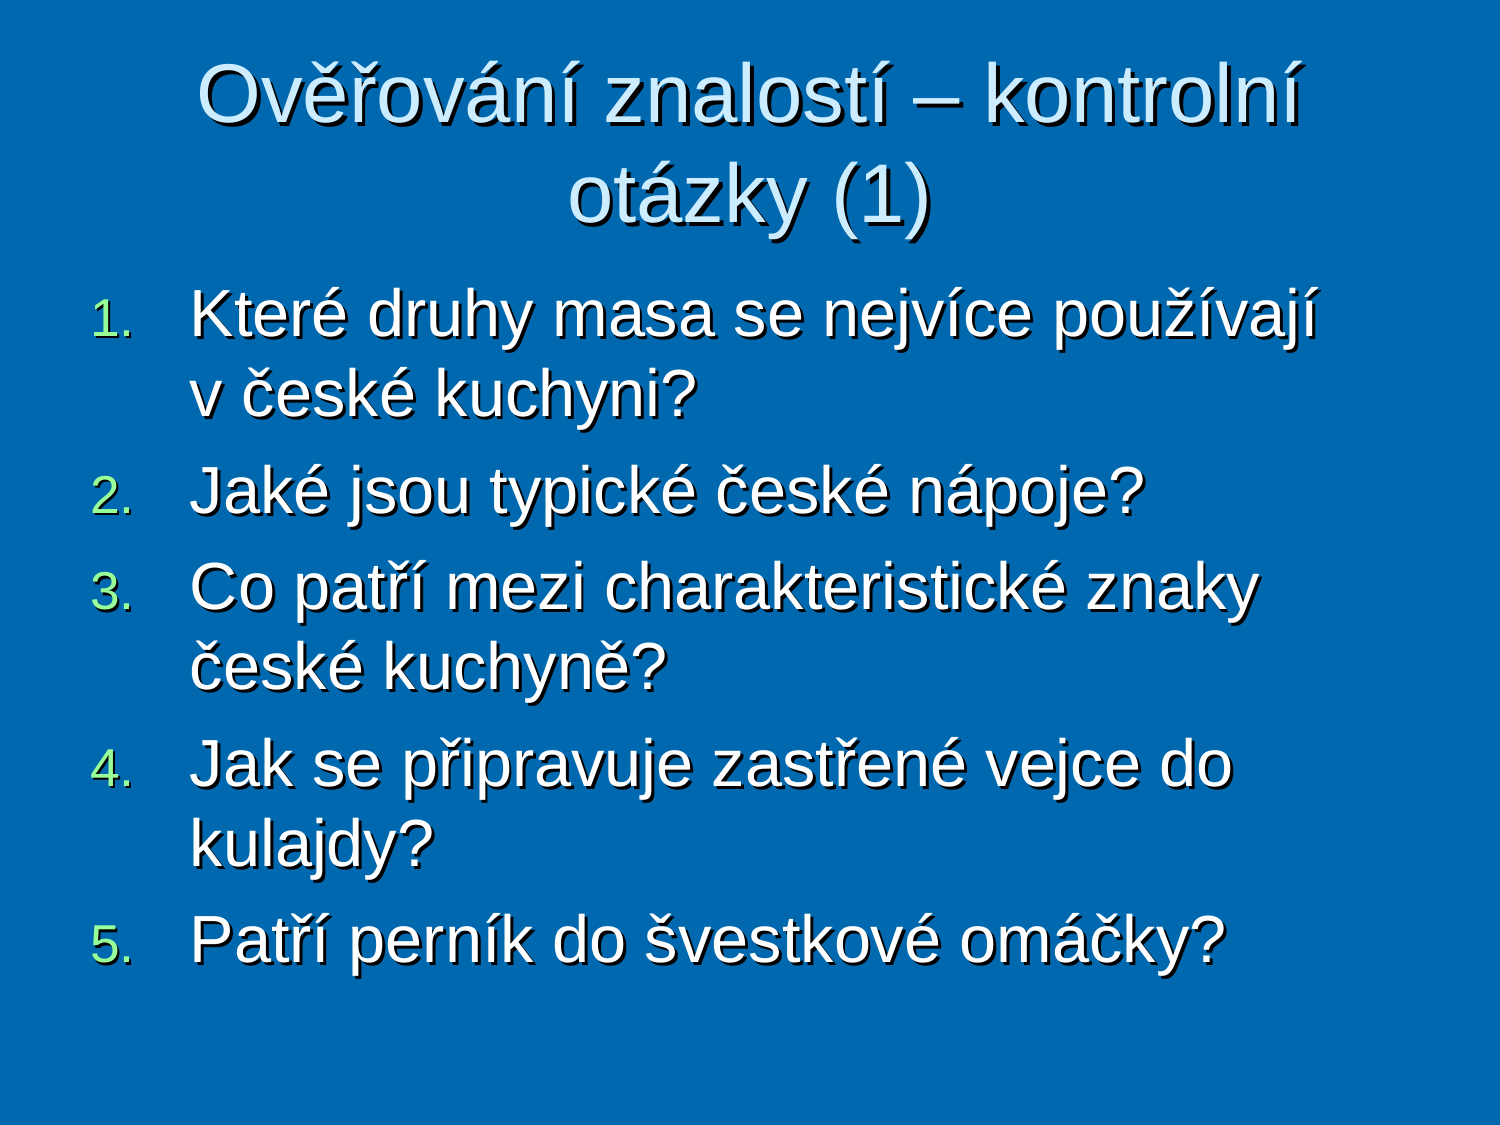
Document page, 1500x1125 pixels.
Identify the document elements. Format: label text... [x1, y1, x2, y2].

title Ověřování znalostí – kontrolní otázky (1) [75, 31, 1426, 247]
list Které druhy masa se nejvíce používají v české kuchyni? Jaké jsou typické české nápoje? Co patří mezi charakteristické znaky české kuchyně? Jak se připravuje zastřené vejce do kulajdy? Patří perník do švestkové omáčky? [75, 262, 1426, 1006]
